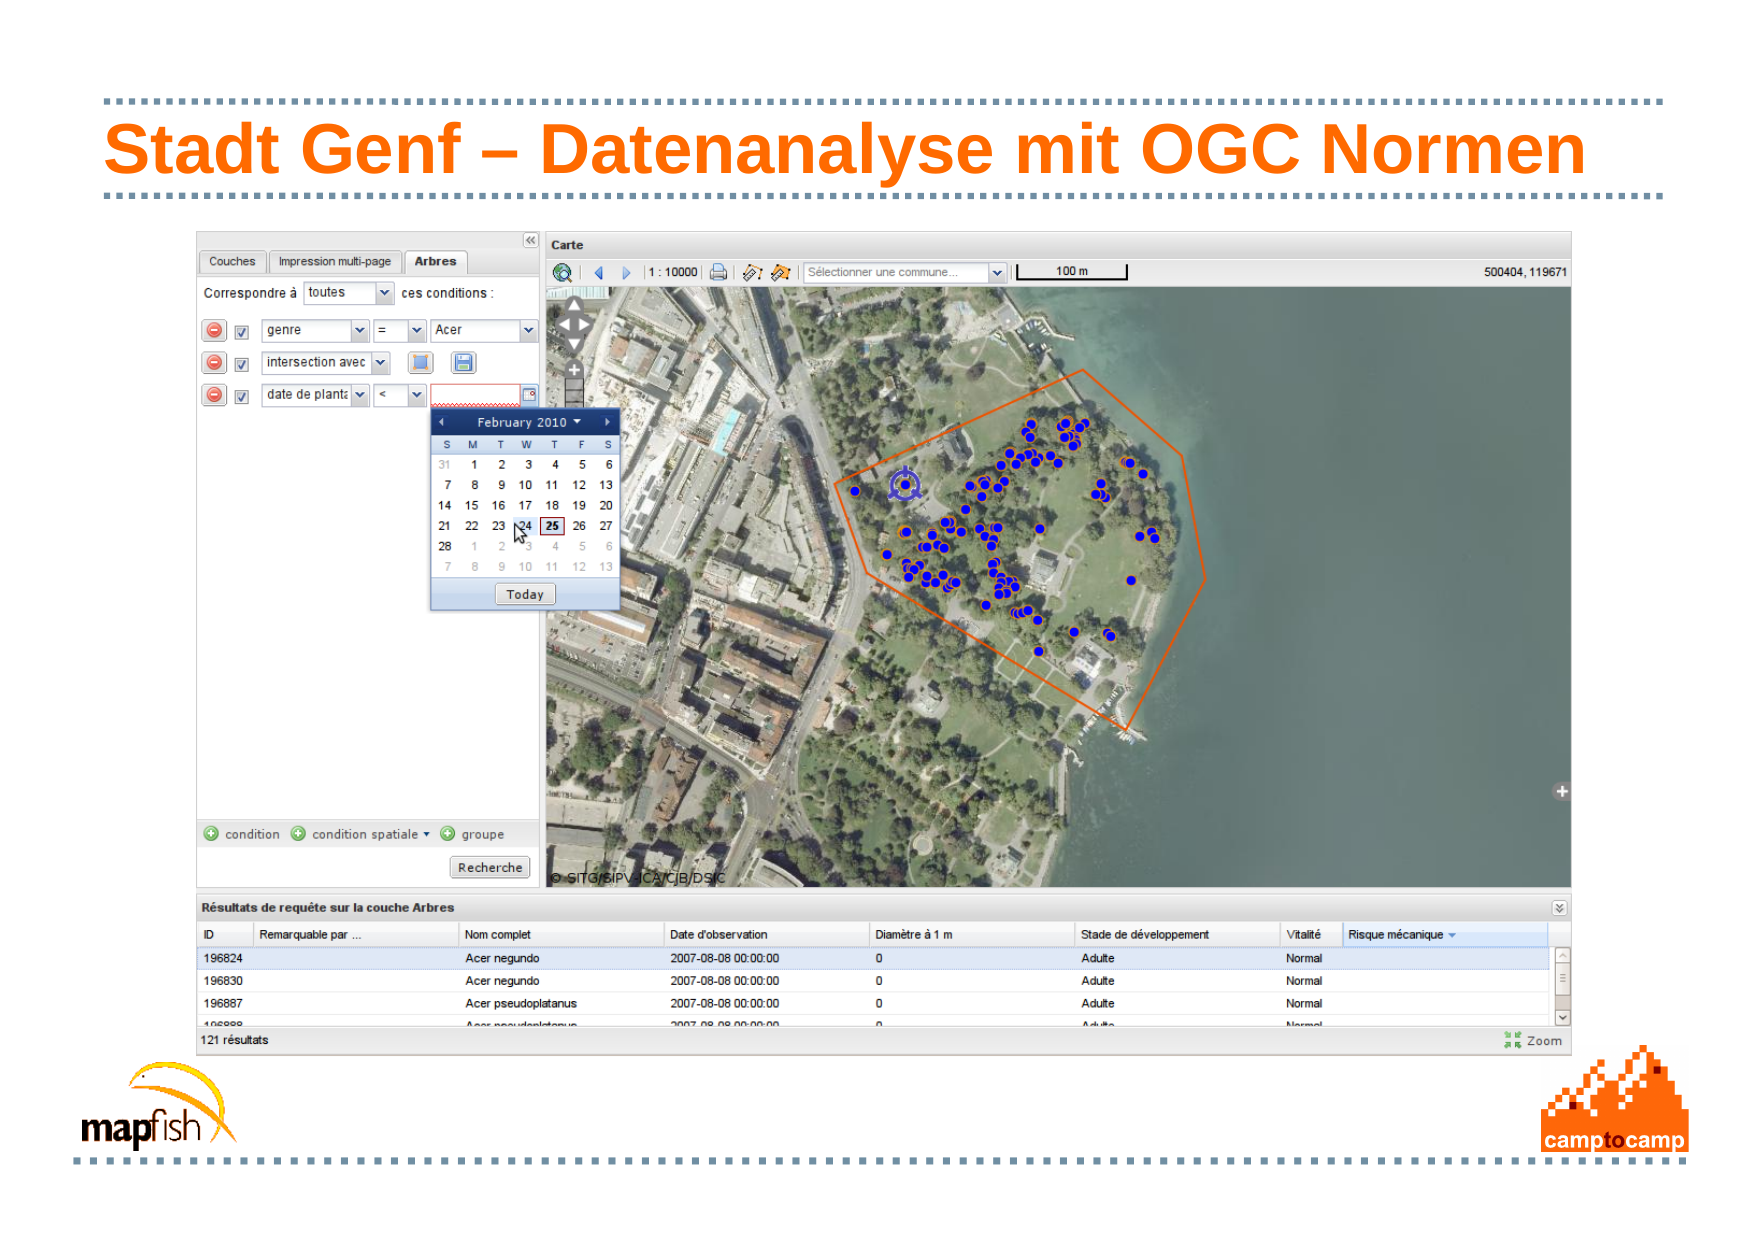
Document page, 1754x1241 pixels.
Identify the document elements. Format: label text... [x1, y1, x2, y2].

picture [196, 231, 1689, 1152]
picture [82, 1062, 237, 1151]
title Stadt Genf – Datenanalyse mit OGC Normen [103, 104, 1660, 193]
